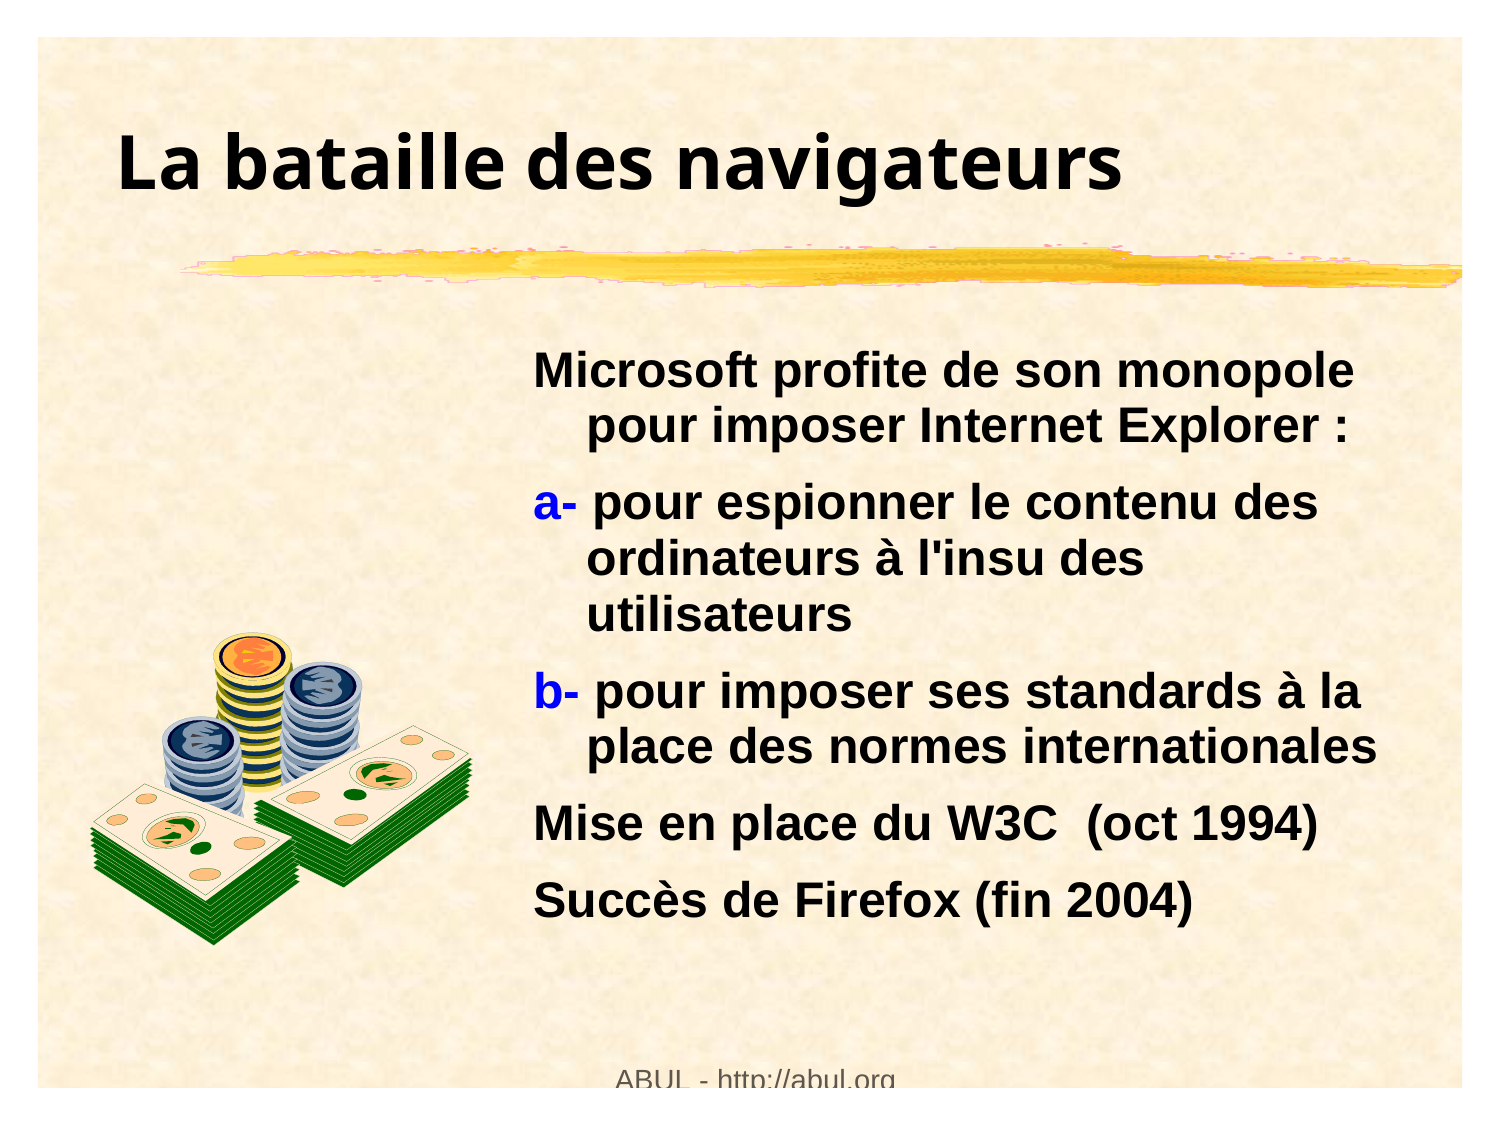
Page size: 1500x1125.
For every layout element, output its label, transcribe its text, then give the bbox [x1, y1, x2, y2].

picture [738, 1076, 743, 1088]
picture [618, 1084, 630, 1088]
picture [639, 1081, 649, 1088]
picture [722, 1076, 729, 1088]
list Microsoft profite de son monopole pour imposer Internet Explorer : a- pour espionner le contenu des ordinateurs à l'insu des utilisateurs b- pour imposer ses standards à la place des normes internationales Mise en place du W3C (oct 1994) Succès de Firefox (fin 2004) [501, 334, 1439, 1015]
picture [811, 1076, 818, 1088]
picture [794, 1082, 801, 1088]
picture [620, 1073, 627, 1082]
picture [37, 37, 1463, 1088]
title La bataille des navigateurs [101, 72, 1312, 248]
picture [858, 1076, 866, 1088]
picture [754, 1076, 761, 1088]
picture [639, 1072, 648, 1078]
picture [883, 1076, 891, 1088]
